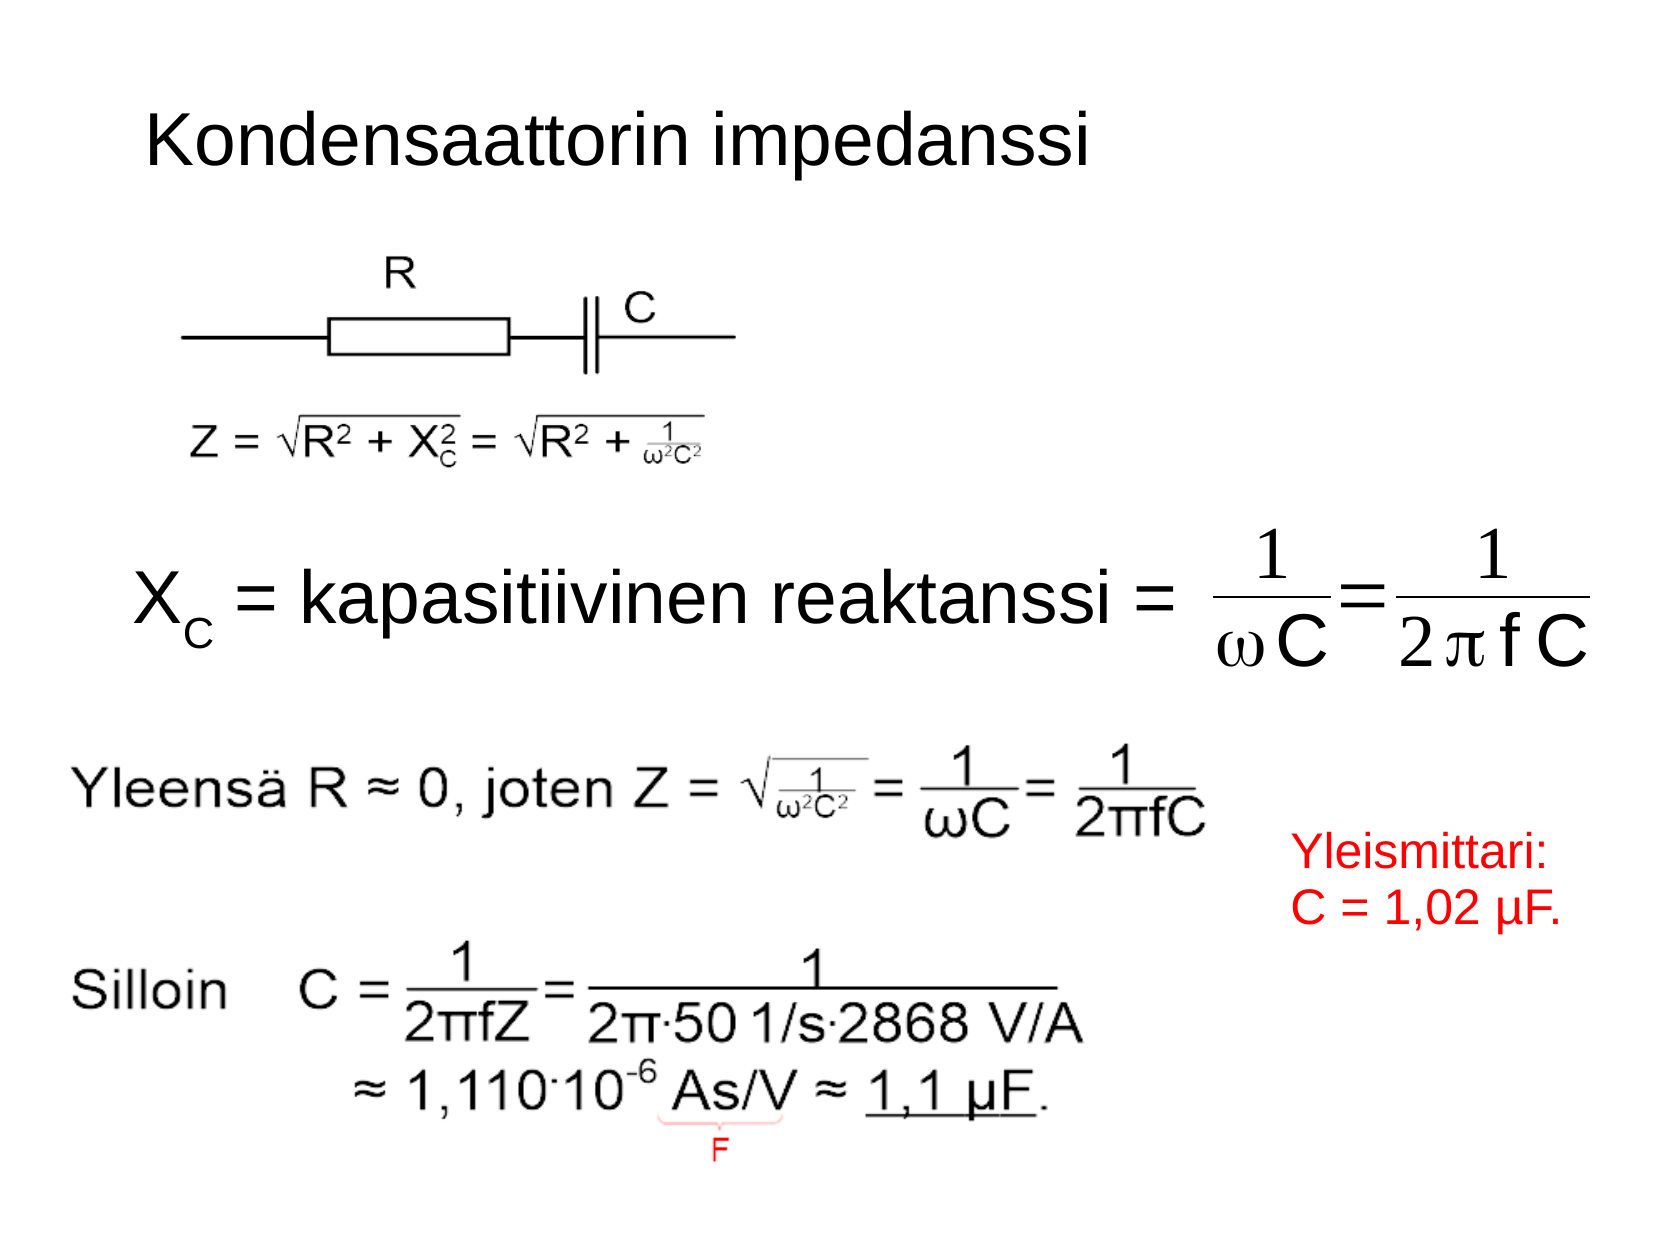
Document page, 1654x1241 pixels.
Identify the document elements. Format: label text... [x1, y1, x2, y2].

text_box Kondensaattorin impedanssi [129, 90, 1406, 189]
picture [20, 678, 1288, 1193]
picture [144, 203, 780, 497]
text_box Yleismittari: C = 1,02 µF. [1275, 815, 1595, 957]
text_box XC = kapasitiivinen reaktanssi = [118, 548, 1205, 678]
chart [1205, 512, 1598, 683]
